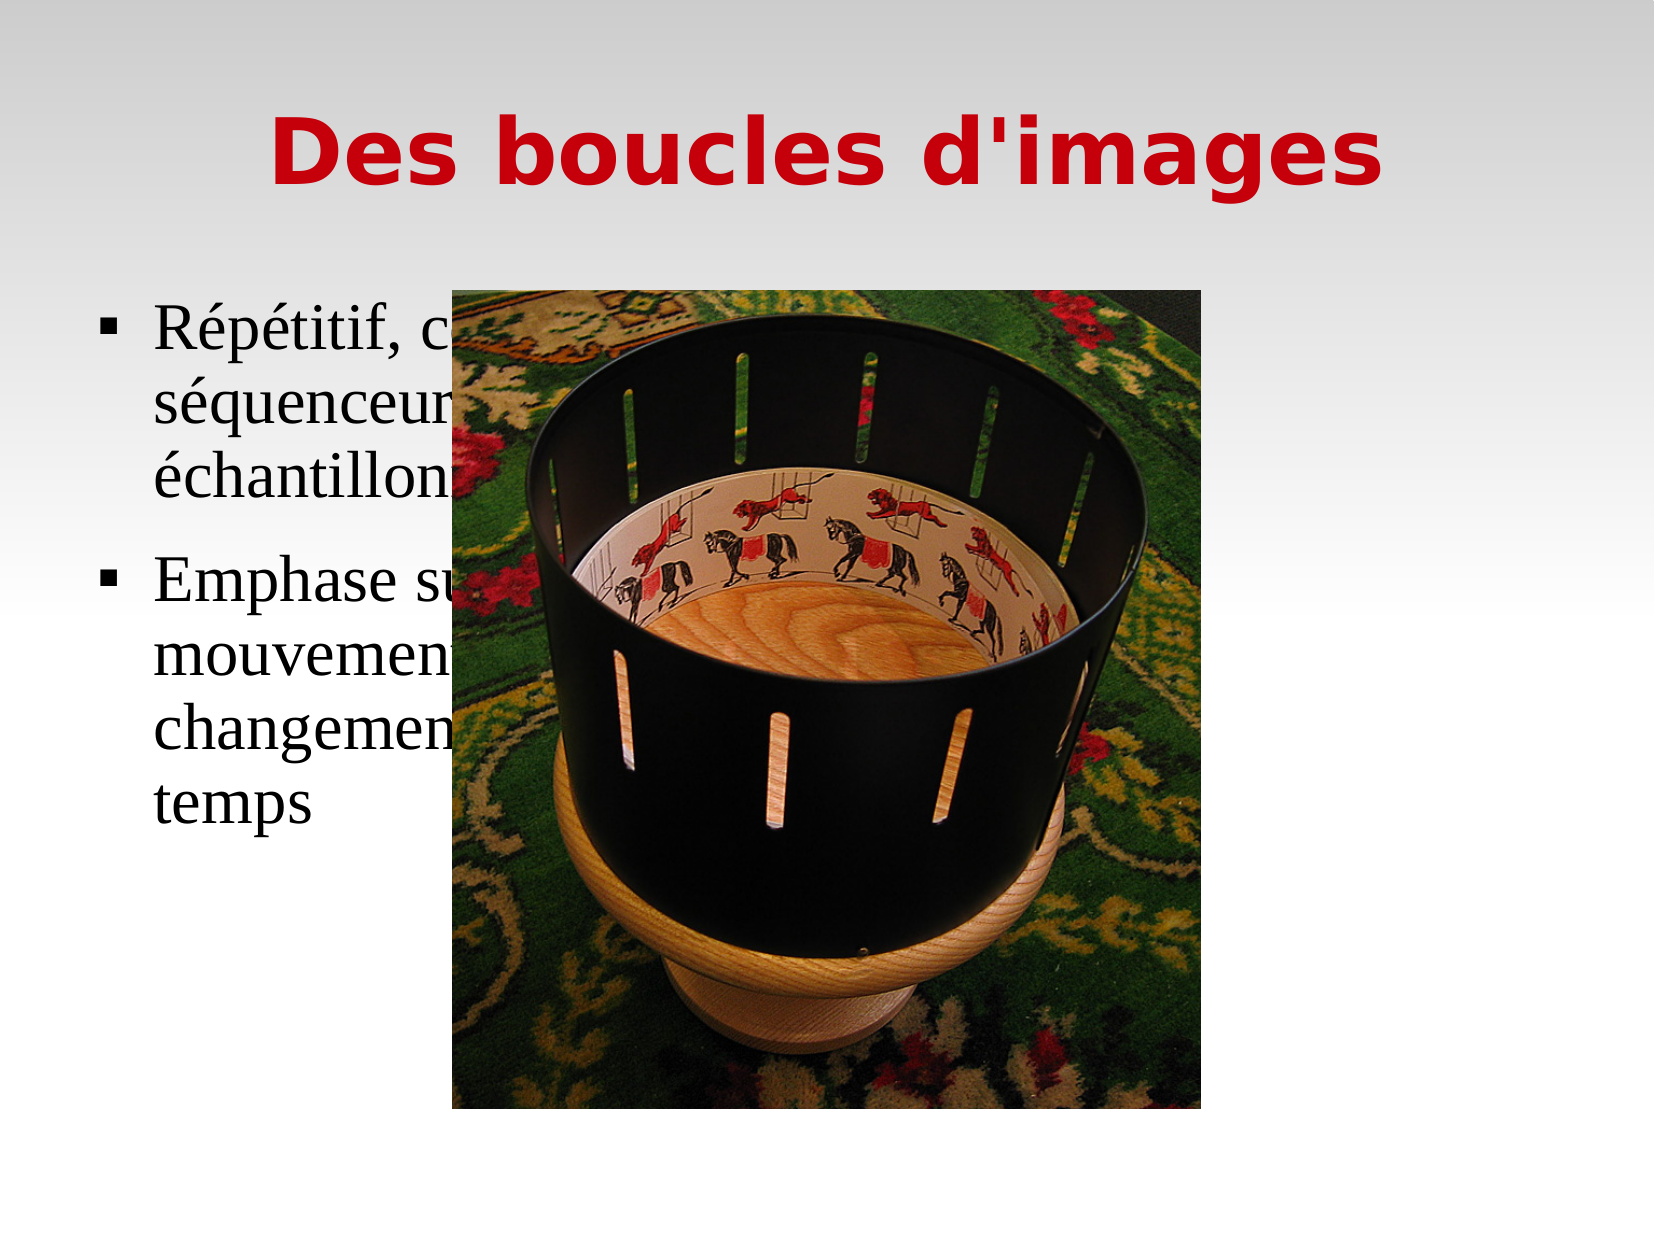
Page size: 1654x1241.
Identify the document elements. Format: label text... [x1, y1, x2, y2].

title Des boucles d'images [82, 49, 1571, 257]
picture [417, 290, 1572, 1109]
list Répétitif, comme les séquenceurs et échantillonneurs audio Emphase sur le mouvement: changement dans le temps [82, 290, 417, 1109]
